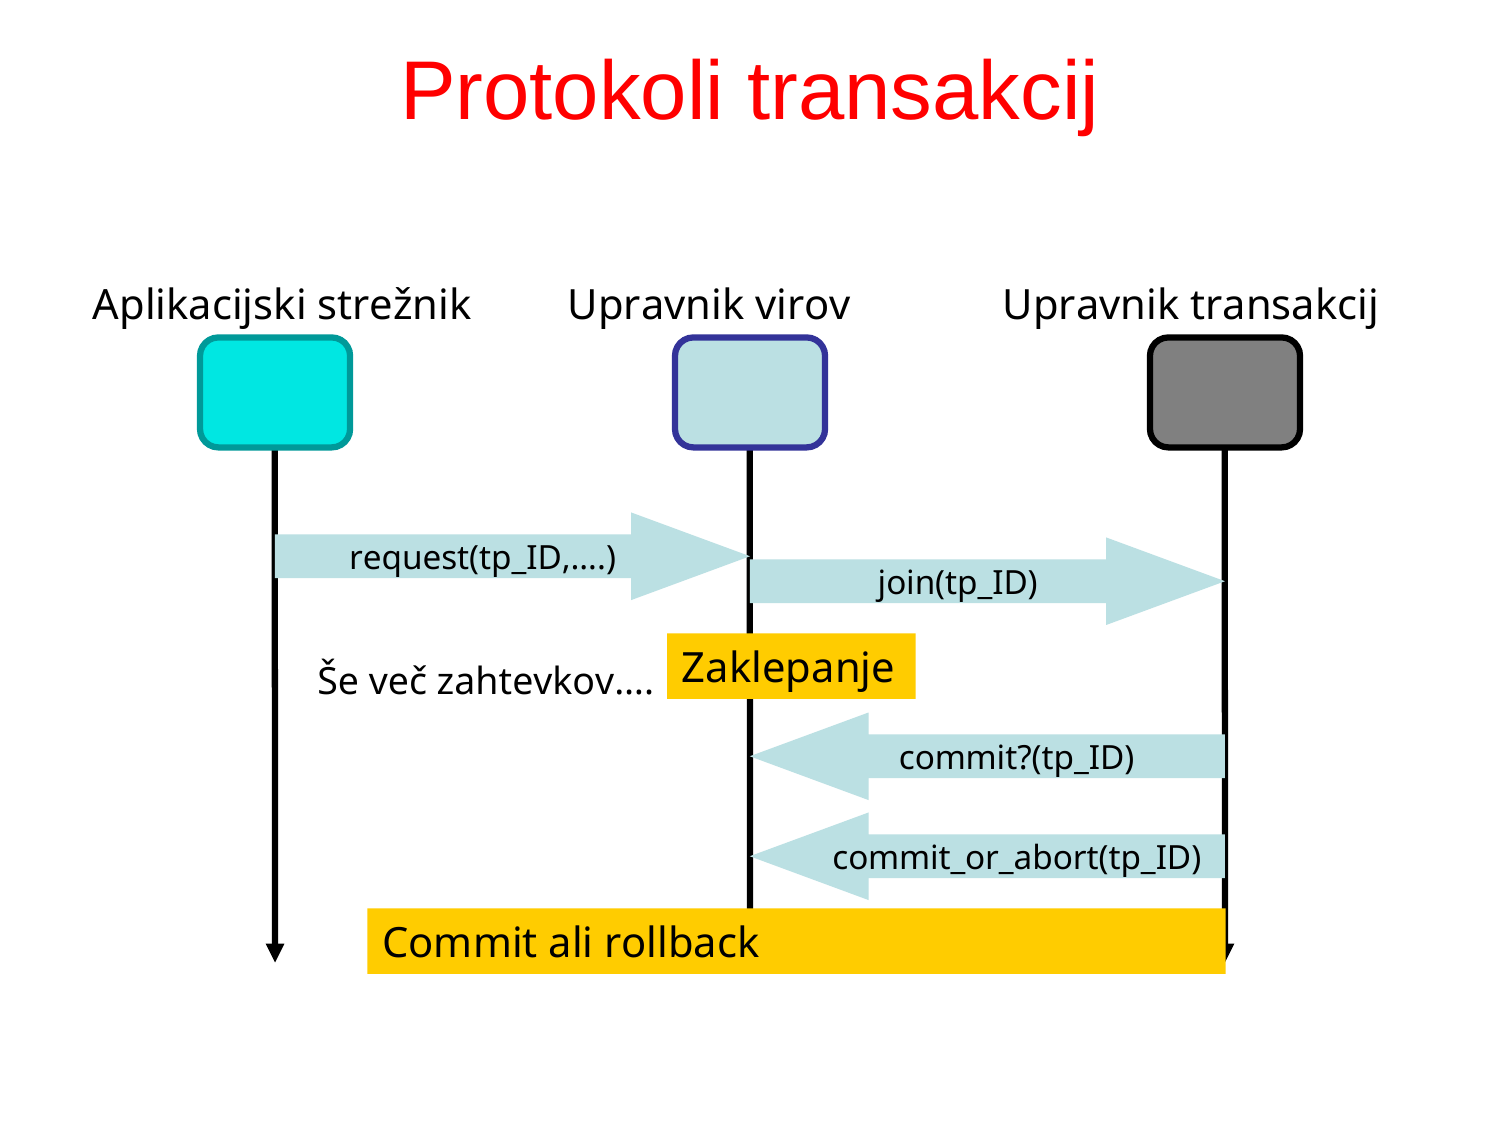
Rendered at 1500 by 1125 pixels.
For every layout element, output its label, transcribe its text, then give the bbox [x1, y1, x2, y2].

text_box Commit ali rollback [367, 908, 1226, 974]
text_box Aplikacijski strežnik [77, 270, 487, 336]
text_box commit_or_abort(tp_ID) [749, 812, 1225, 901]
text_box [675, 337, 826, 448]
text_box Upravnik virov [552, 270, 867, 336]
text_box Upravnik transakcij [987, 270, 1395, 336]
title Protokoli transakcij [75, 23, 1426, 149]
text_box [200, 337, 351, 448]
text_box Zaklepanje [667, 633, 916, 699]
text_box join(tp_ID) [749, 537, 1225, 625]
text_box commit?(tp_ID) [749, 712, 1225, 801]
text_box Še več zahtevkov…. [302, 649, 670, 710]
text_box request(tp_ID,….) [274, 512, 751, 601]
text_box [1149, 337, 1301, 448]
